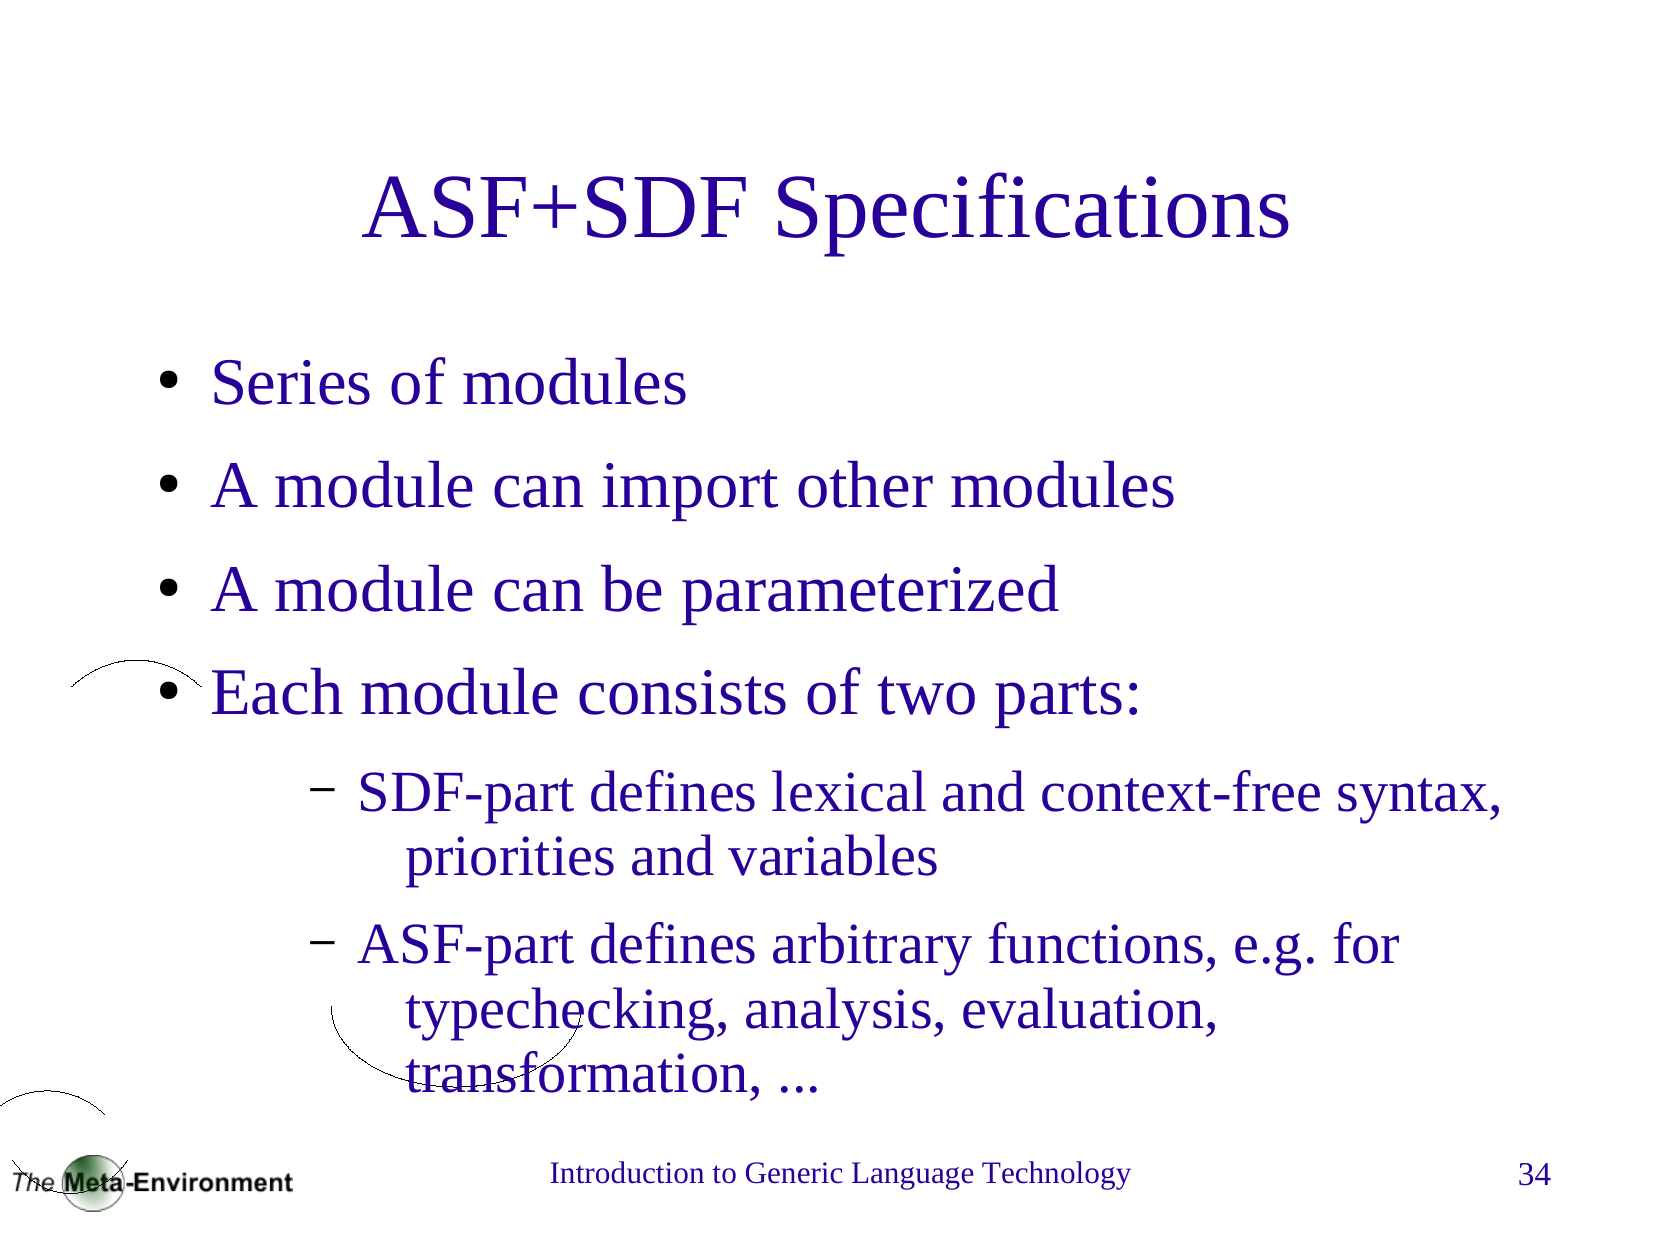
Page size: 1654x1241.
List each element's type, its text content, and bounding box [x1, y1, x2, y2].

title ASF+SDF Specifications [121, 102, 1534, 311]
picture [13, 1155, 293, 1212]
list Series of modules A module can import other modules A module can be parameterized Each module consists of two parts: SDF-part defines lexical and context-free syntax, priorities and variables ASF-part defines arbitrary functions, e.g. for typechecking, analysis, evaluation, transformation, ... [121, 344, 1534, 1127]
